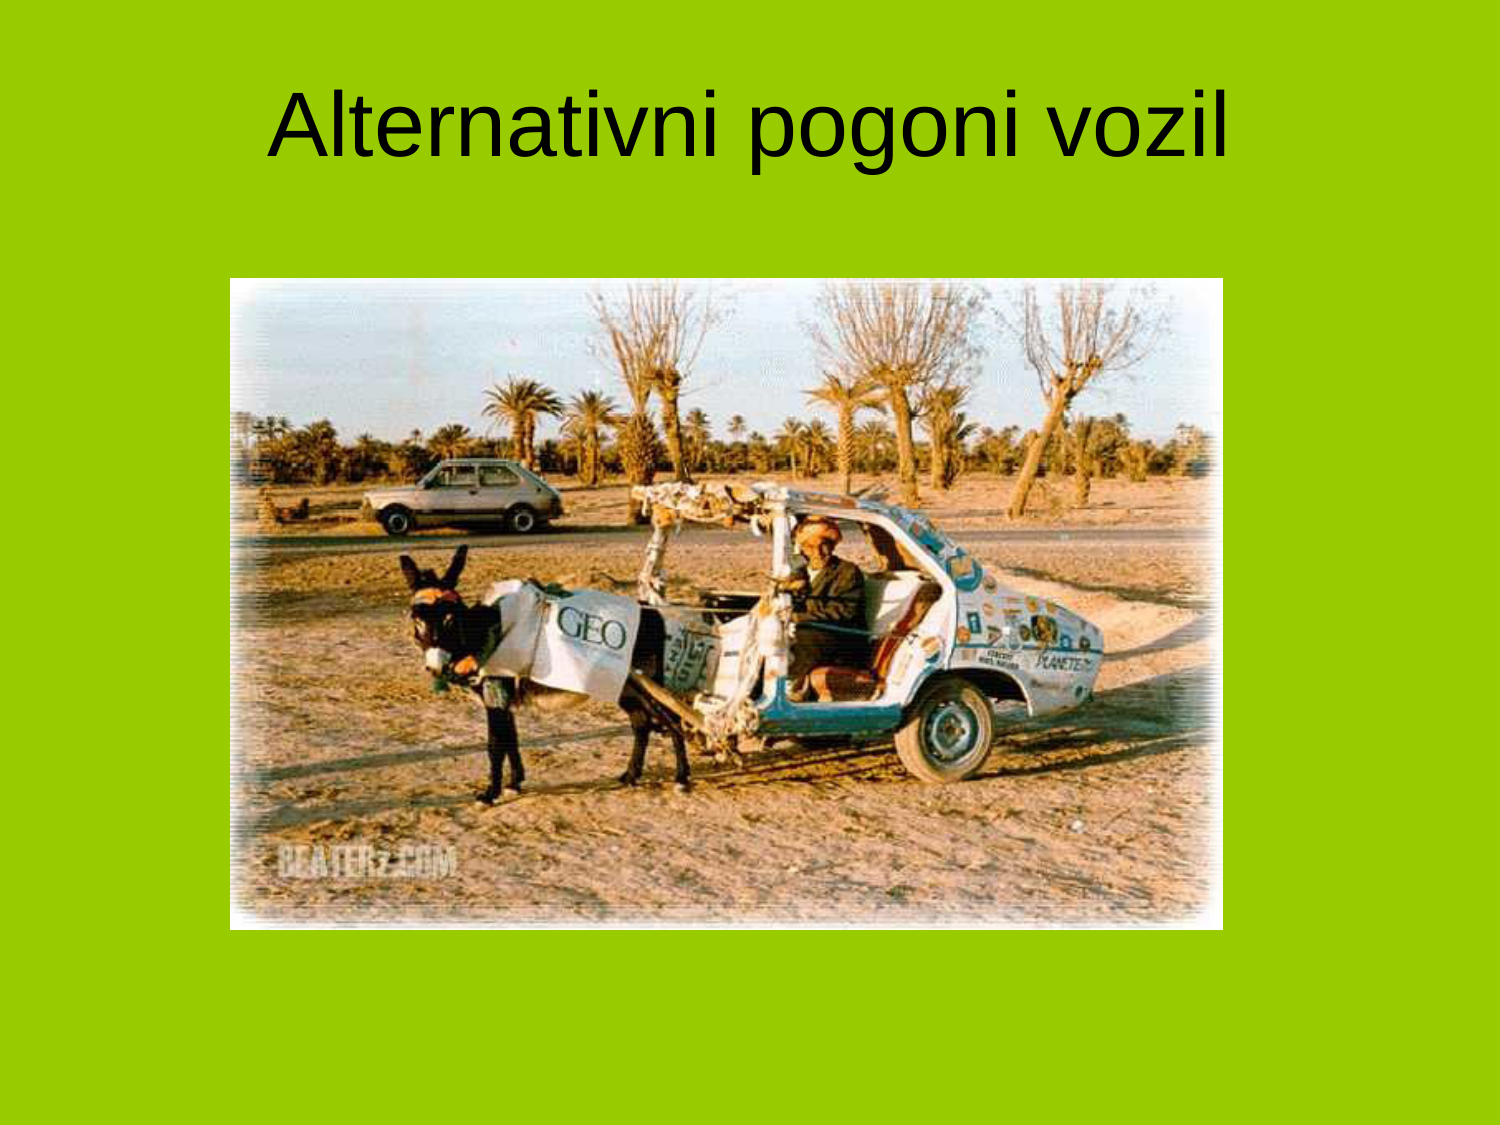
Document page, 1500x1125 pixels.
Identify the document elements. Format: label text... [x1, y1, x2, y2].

picture [230, 278, 1223, 930]
title Alternativni pogoni vozil [112, 54, 1388, 296]
